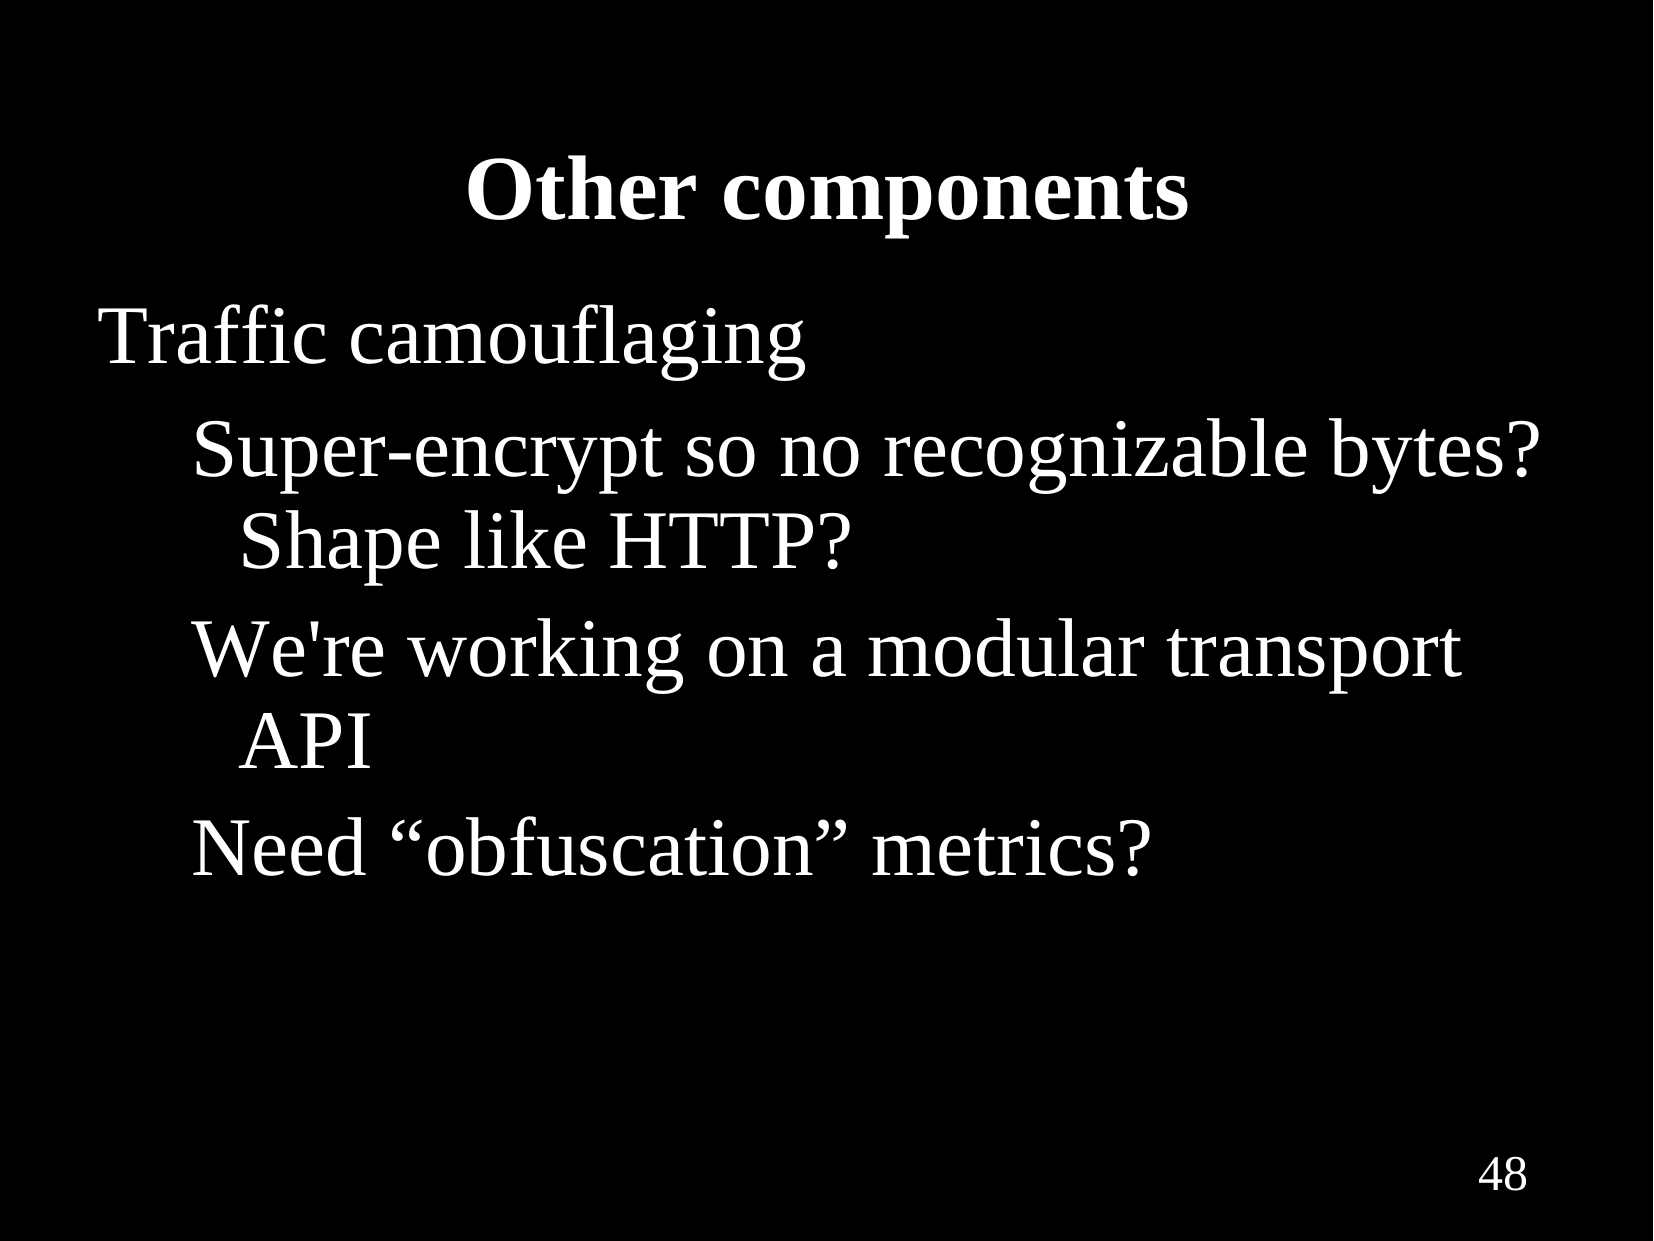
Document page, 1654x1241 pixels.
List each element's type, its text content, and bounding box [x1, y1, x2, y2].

title Other components [122, 92, 1534, 284]
list Traffic camouflaging Super-encrypt so no recognizable bytes? Shape like HTTP? We're working on a modular transport API Need “obfuscation” metrics? [97, 289, 1580, 1149]
